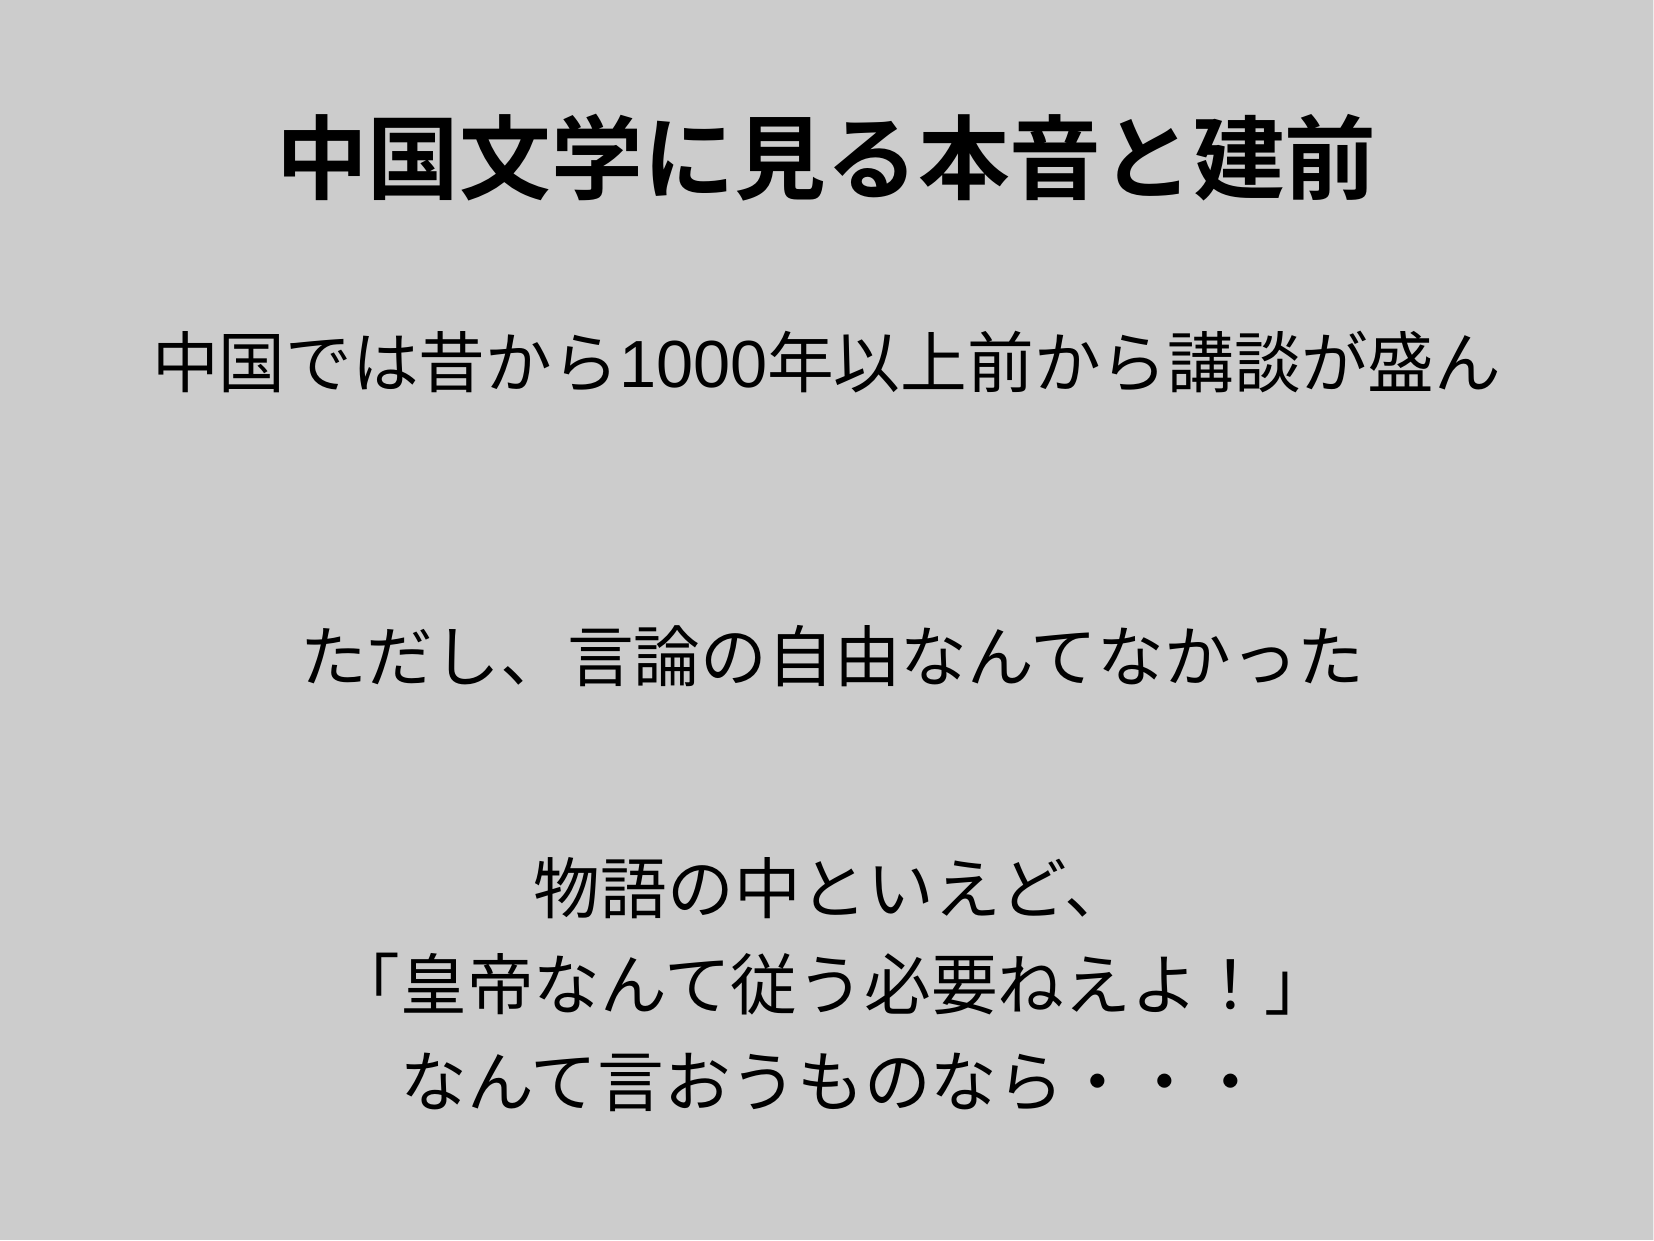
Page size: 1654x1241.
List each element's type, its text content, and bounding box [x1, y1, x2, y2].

text_box ただし、言論の自由なんてなかった [88, 555, 1577, 817]
title 中国文学に見る本音と建前 [82, 49, 1571, 257]
subtitle 中国では昔から1000年以上前から講談が盛ん [82, 258, 1571, 534]
text_box 物語の中といえど、 「皇帝なんて従う必要ねえよ！」 なんて言おうものなら・・・ [88, 817, 1577, 1219]
